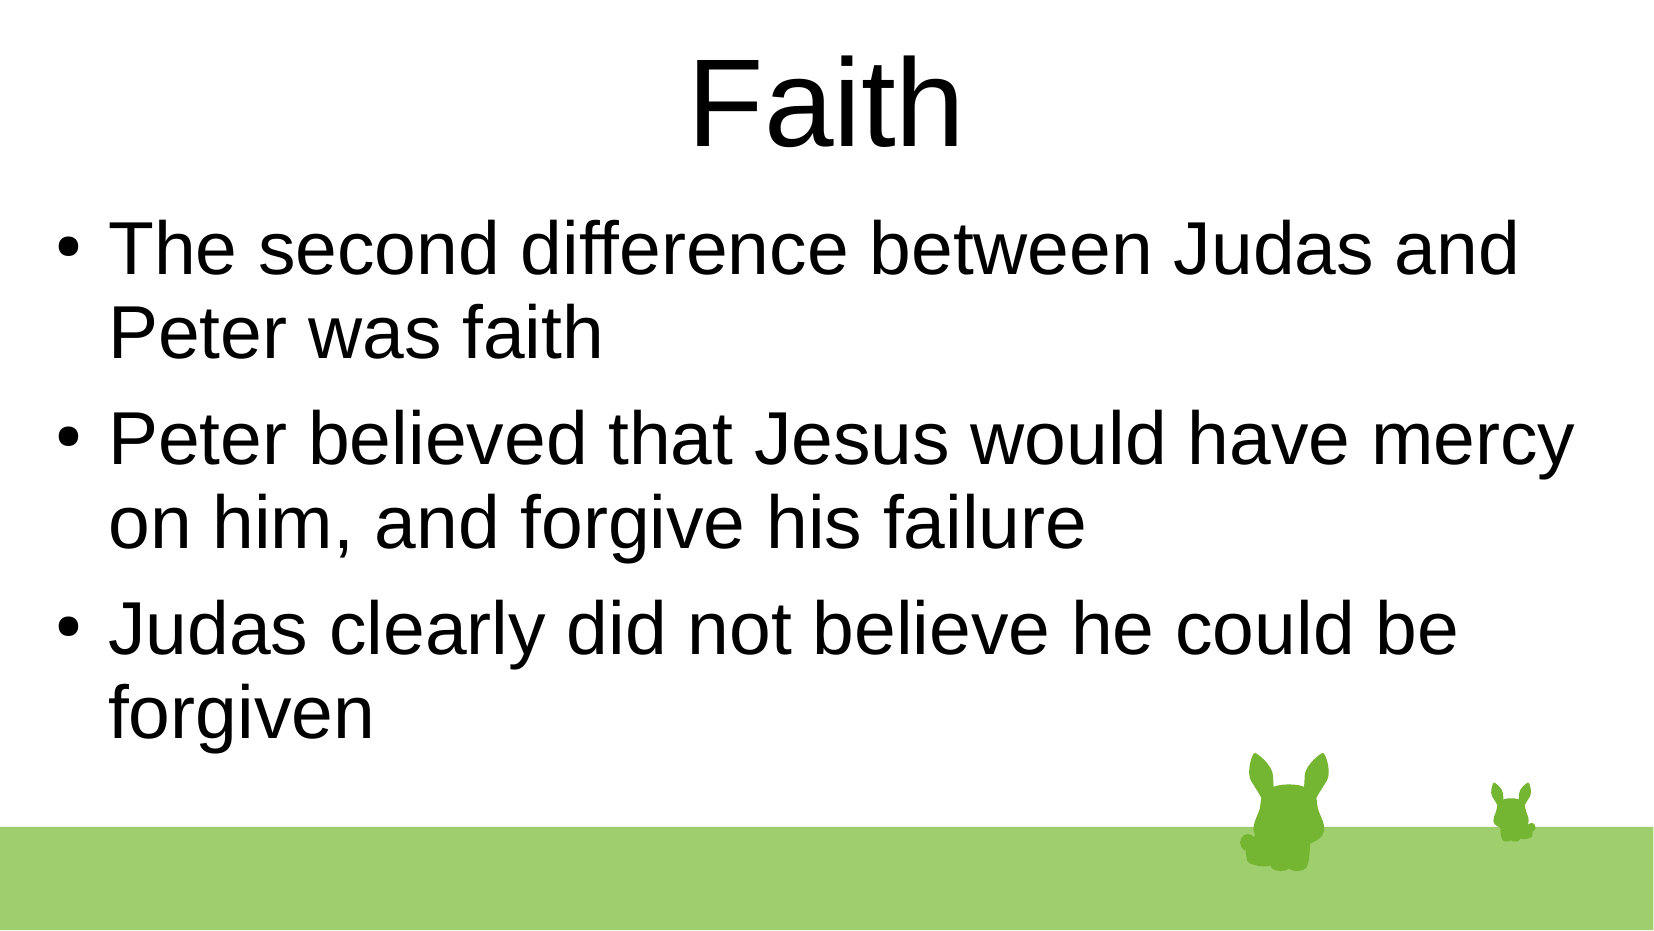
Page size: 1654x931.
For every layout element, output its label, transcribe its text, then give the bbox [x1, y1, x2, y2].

list The second difference between Judas and Peter was faith Peter believed that Jesus would have mercy on him, and forgive his failure Judas clearly did not believe he could be forgiven [37, 206, 1613, 788]
title Faith [88, 29, 1565, 178]
